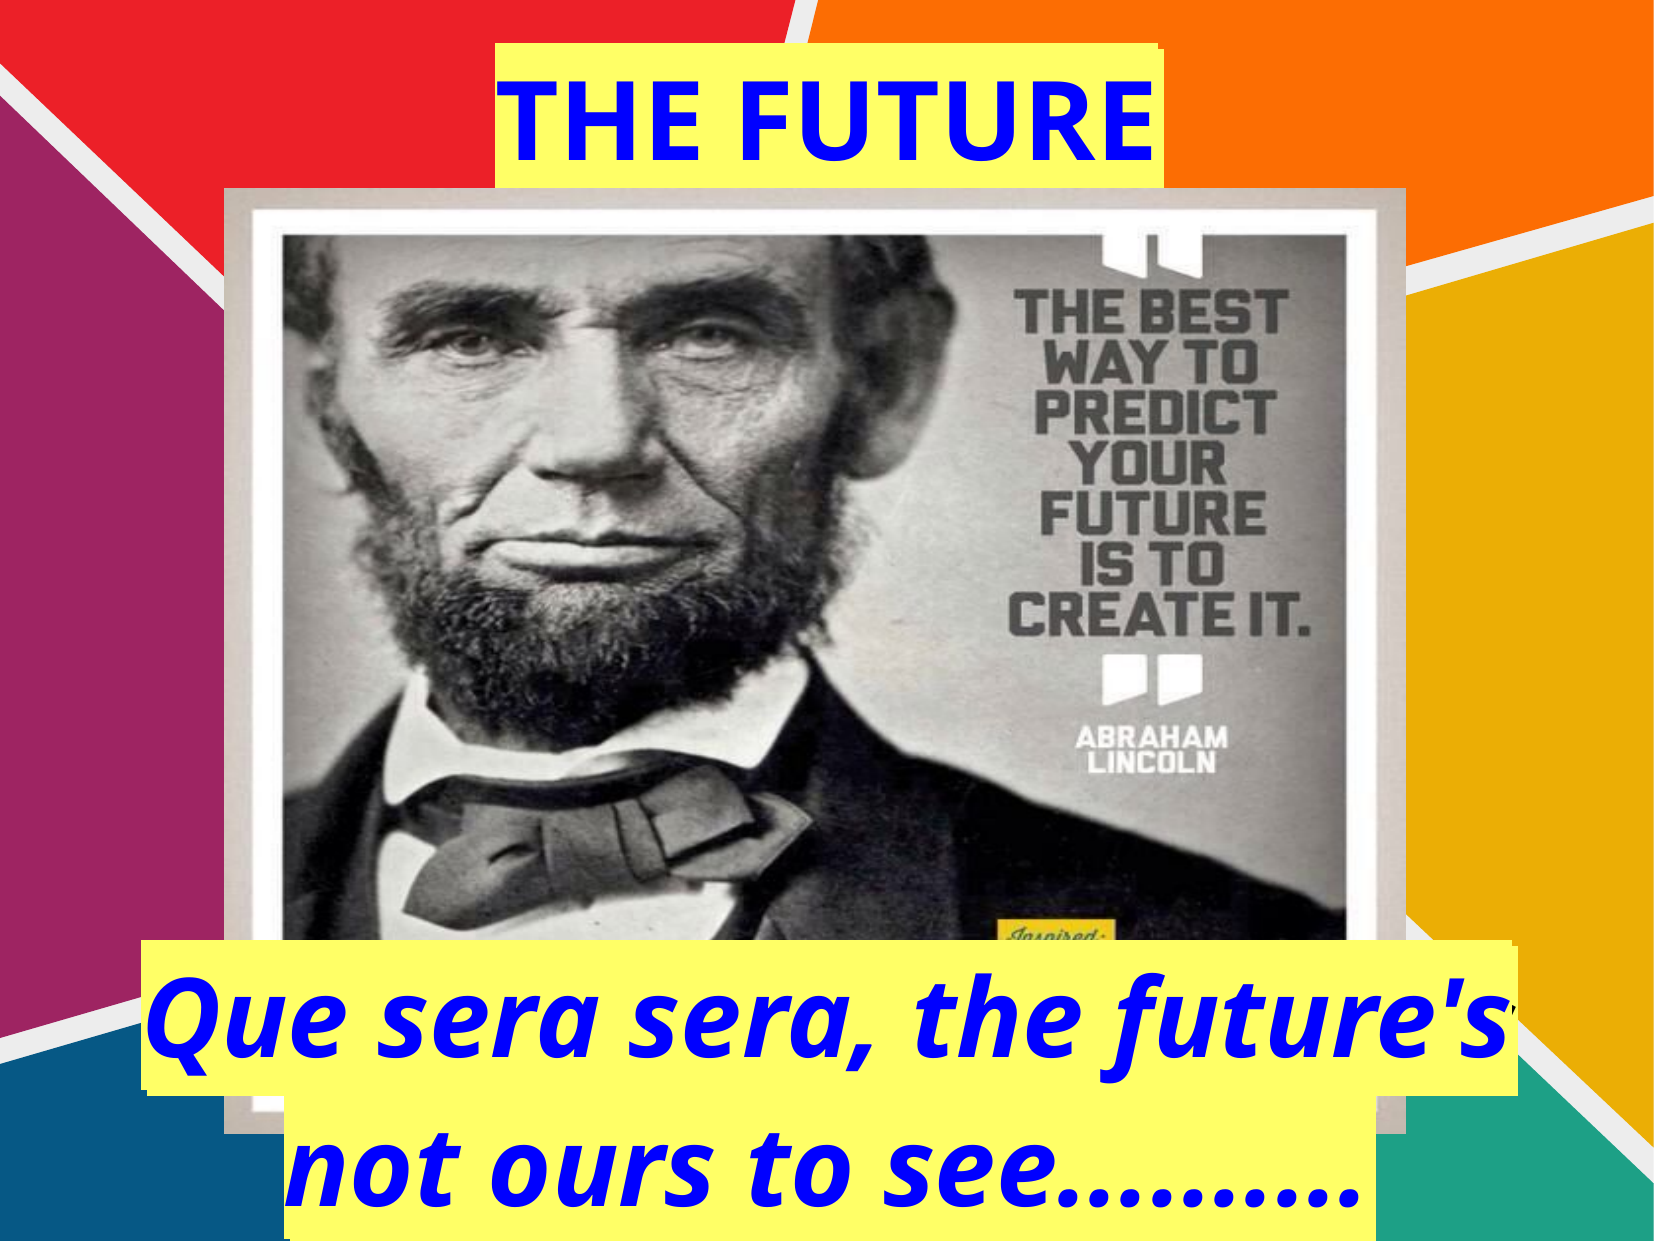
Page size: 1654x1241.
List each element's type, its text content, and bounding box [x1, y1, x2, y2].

title THE FUTURE [82, 14, 1571, 222]
picture [224, 188, 1406, 940]
title Que sera sera, the future's not ours to see.......... [82, 966, 1571, 1213]
